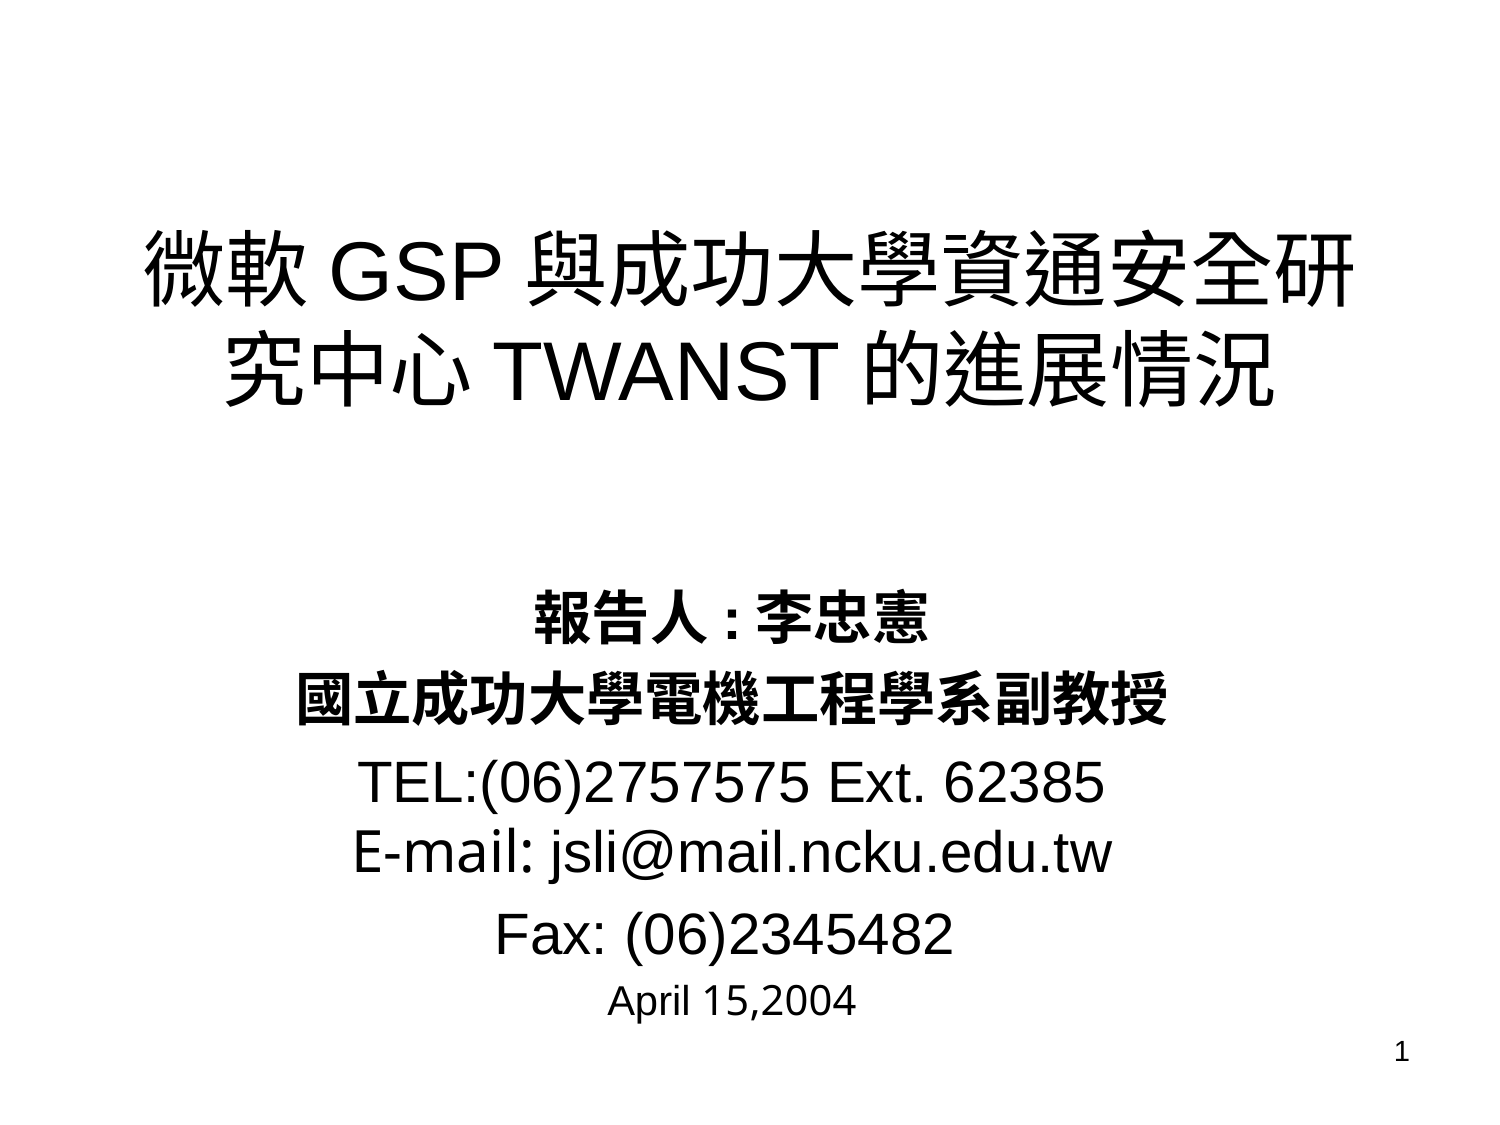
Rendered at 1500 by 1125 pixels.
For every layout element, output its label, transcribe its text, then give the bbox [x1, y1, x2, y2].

slide_number <編號> [1074, 1024, 1425, 1103]
title 微軟GSP與成功大學資通安全研究中心TWANST的進展情況 [112, 196, 1388, 438]
subtitle 報告人:李忠憲 國立成功大學電機工程學系副教授 TEL:(06)2757575 Ext. 62385 E-mail: jsli@mail.ncku.edu.tw Fax: (06)2345482 April 15,2004 [206, 491, 1258, 1071]
